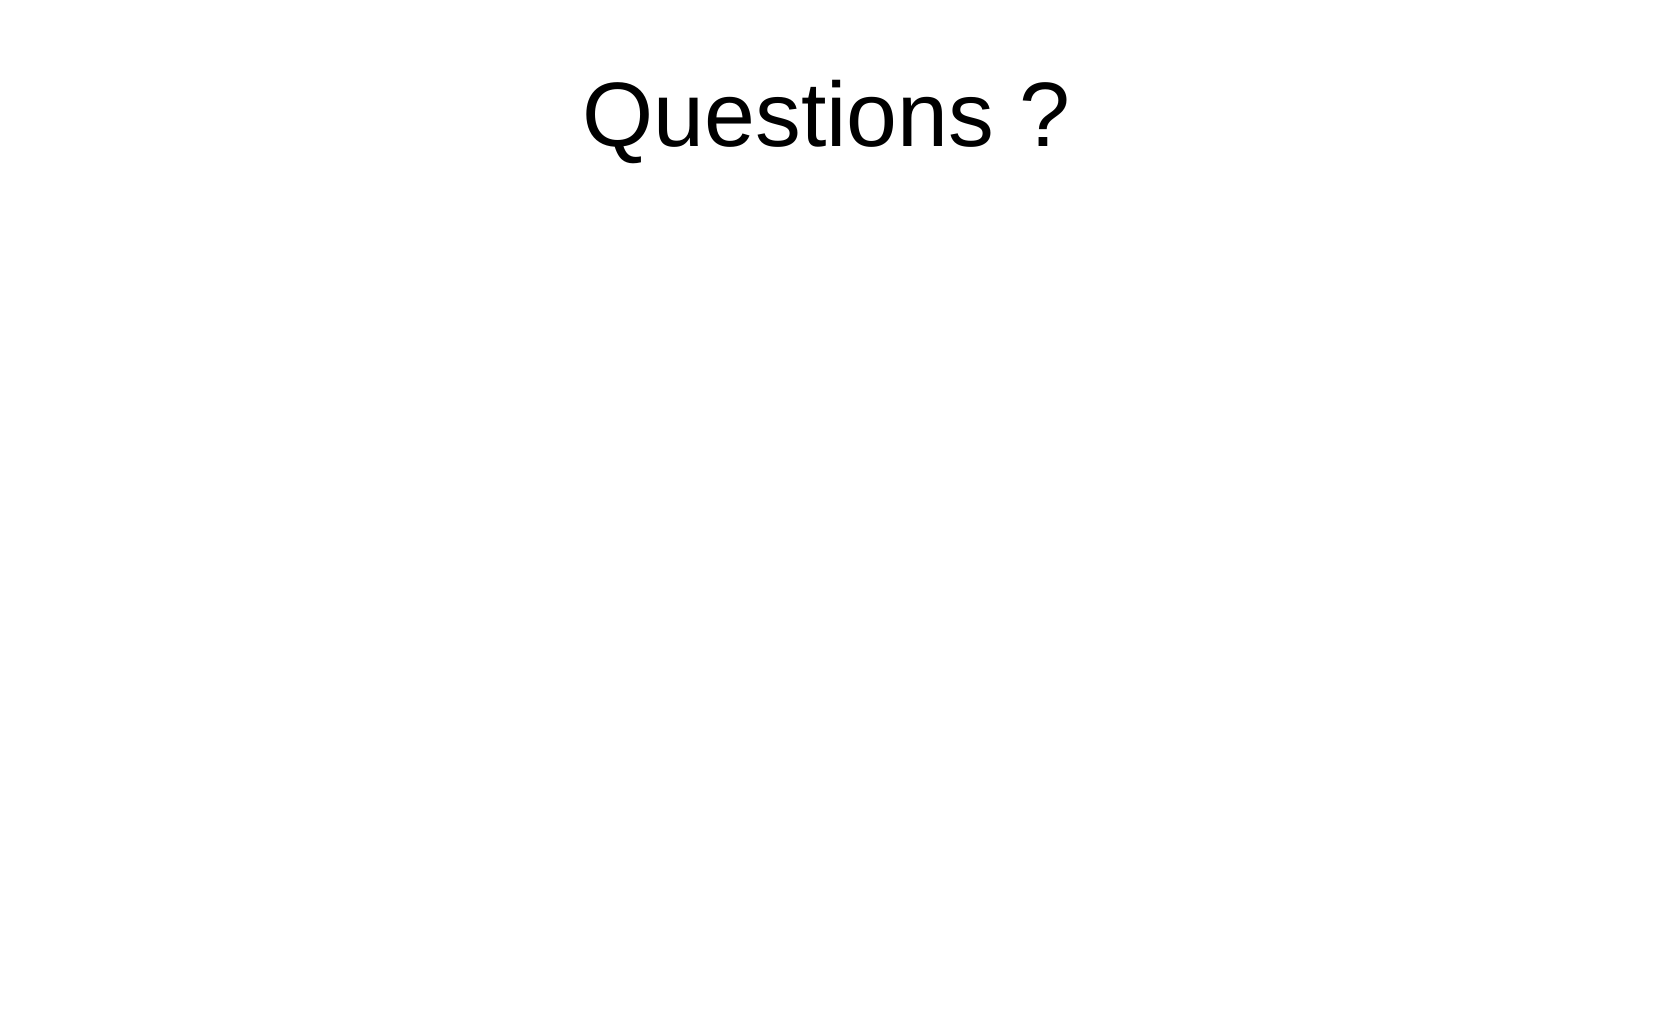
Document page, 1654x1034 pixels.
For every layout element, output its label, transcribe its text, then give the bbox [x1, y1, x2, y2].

title Questions ? [82, 36, 1571, 193]
